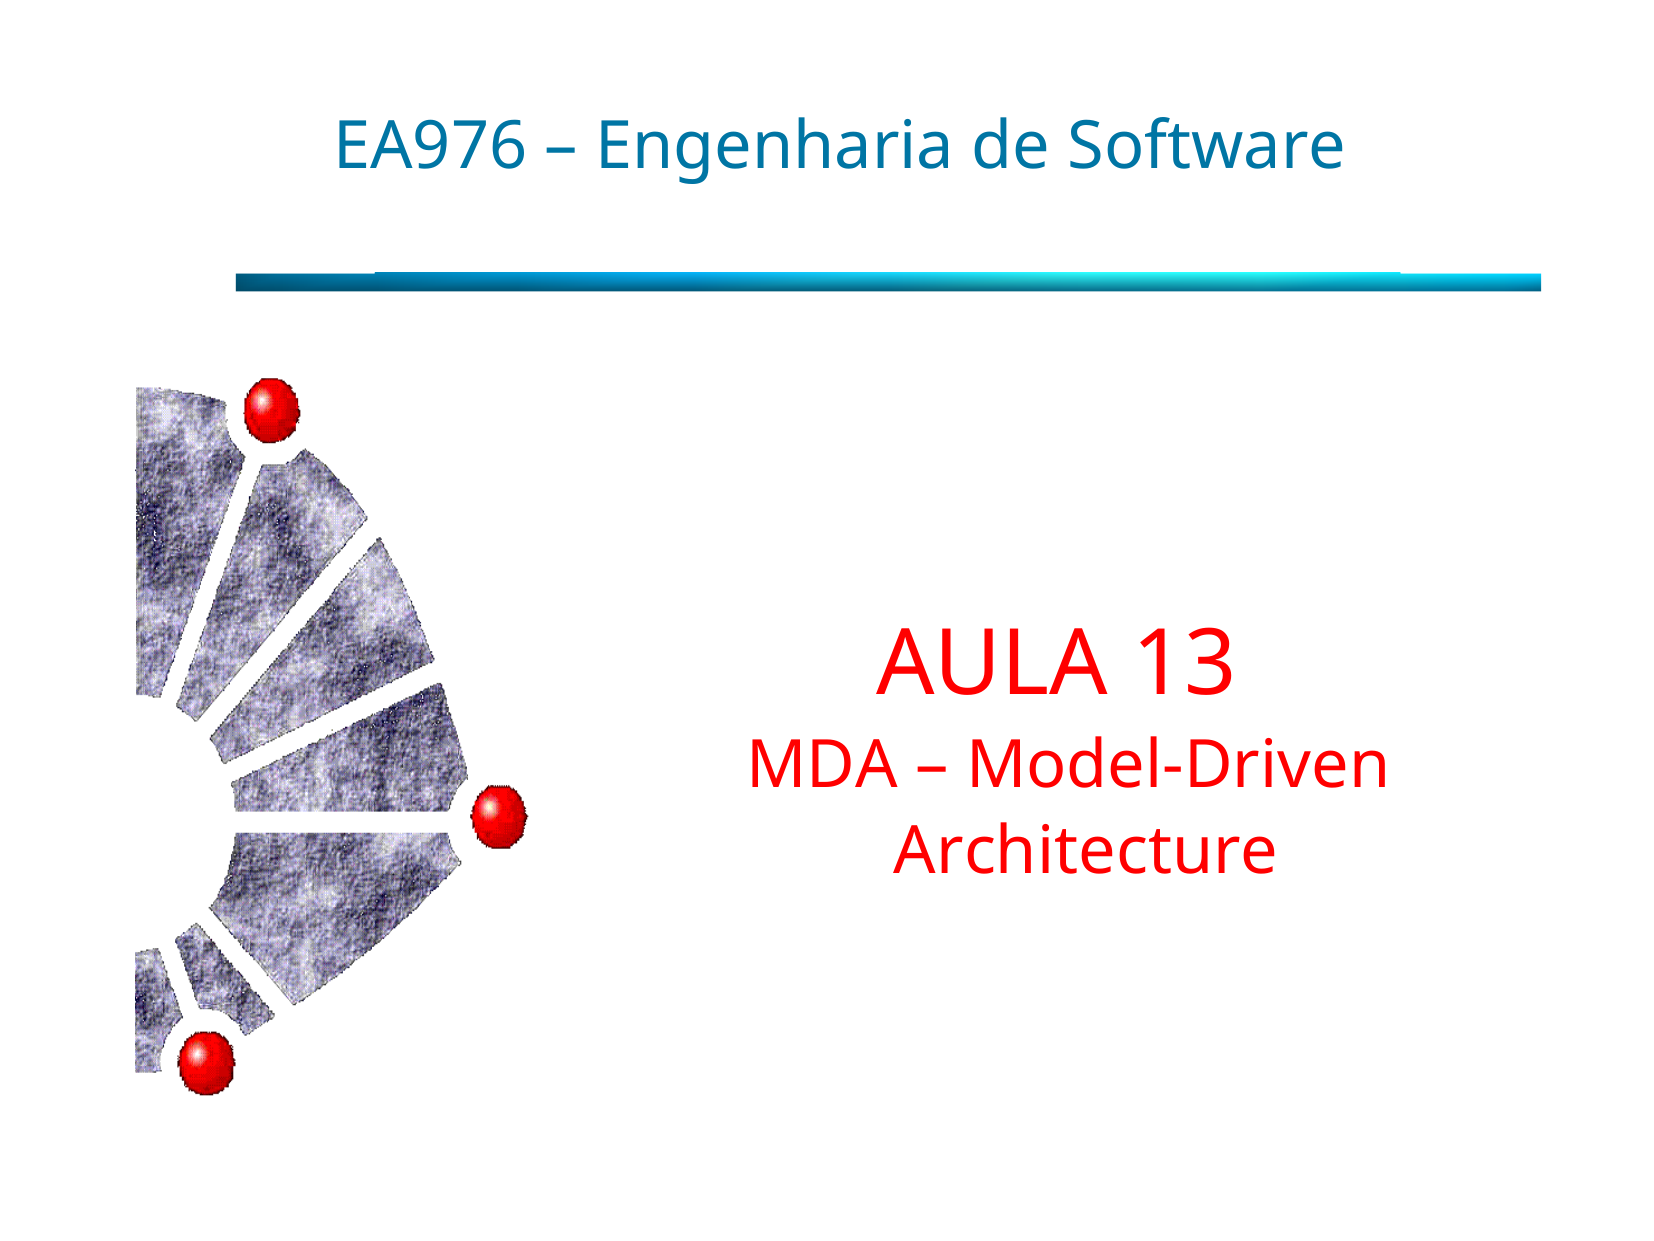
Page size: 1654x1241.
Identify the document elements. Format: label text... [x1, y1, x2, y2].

title EA976 – Engenharia de Software [61, 35, 1620, 250]
chart [135, 324, 562, 1112]
picture [125, 272, 1654, 295]
subtitle AULA 13 MDA – Model-Driven Architecture [561, 308, 1541, 1182]
